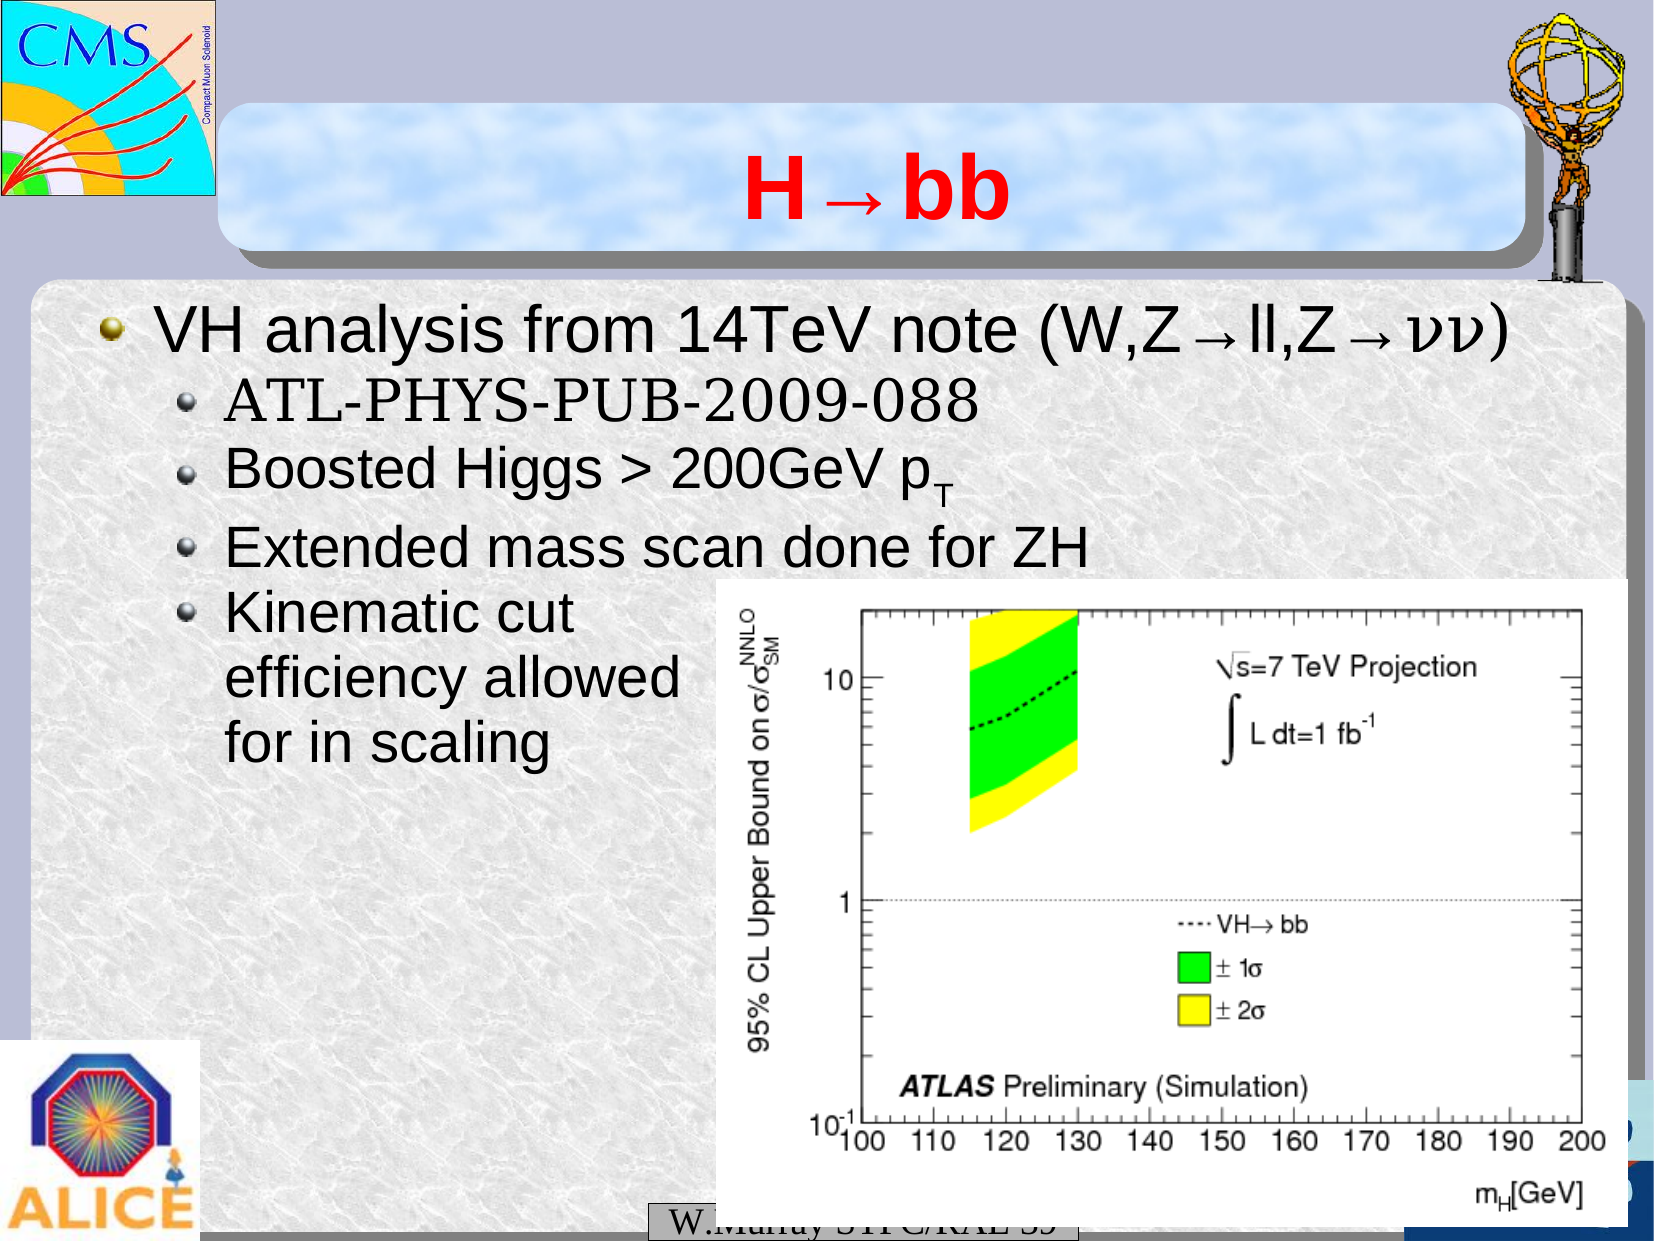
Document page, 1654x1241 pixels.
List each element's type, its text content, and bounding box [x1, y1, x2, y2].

title H→bb [244, 112, 1512, 263]
picture [0, 0, 1654, 1241]
picture [0, 0, 216, 196]
list VH analysis from 14TeV note (W,Z→ll,Z→νν) ATL-PHYS-PUB-2009-088 Boosted Higgs > 200GeV pT Extended mass scan done for ZH Kinematic cut efficiency allowed for in scaling [82, 290, 1571, 1094]
